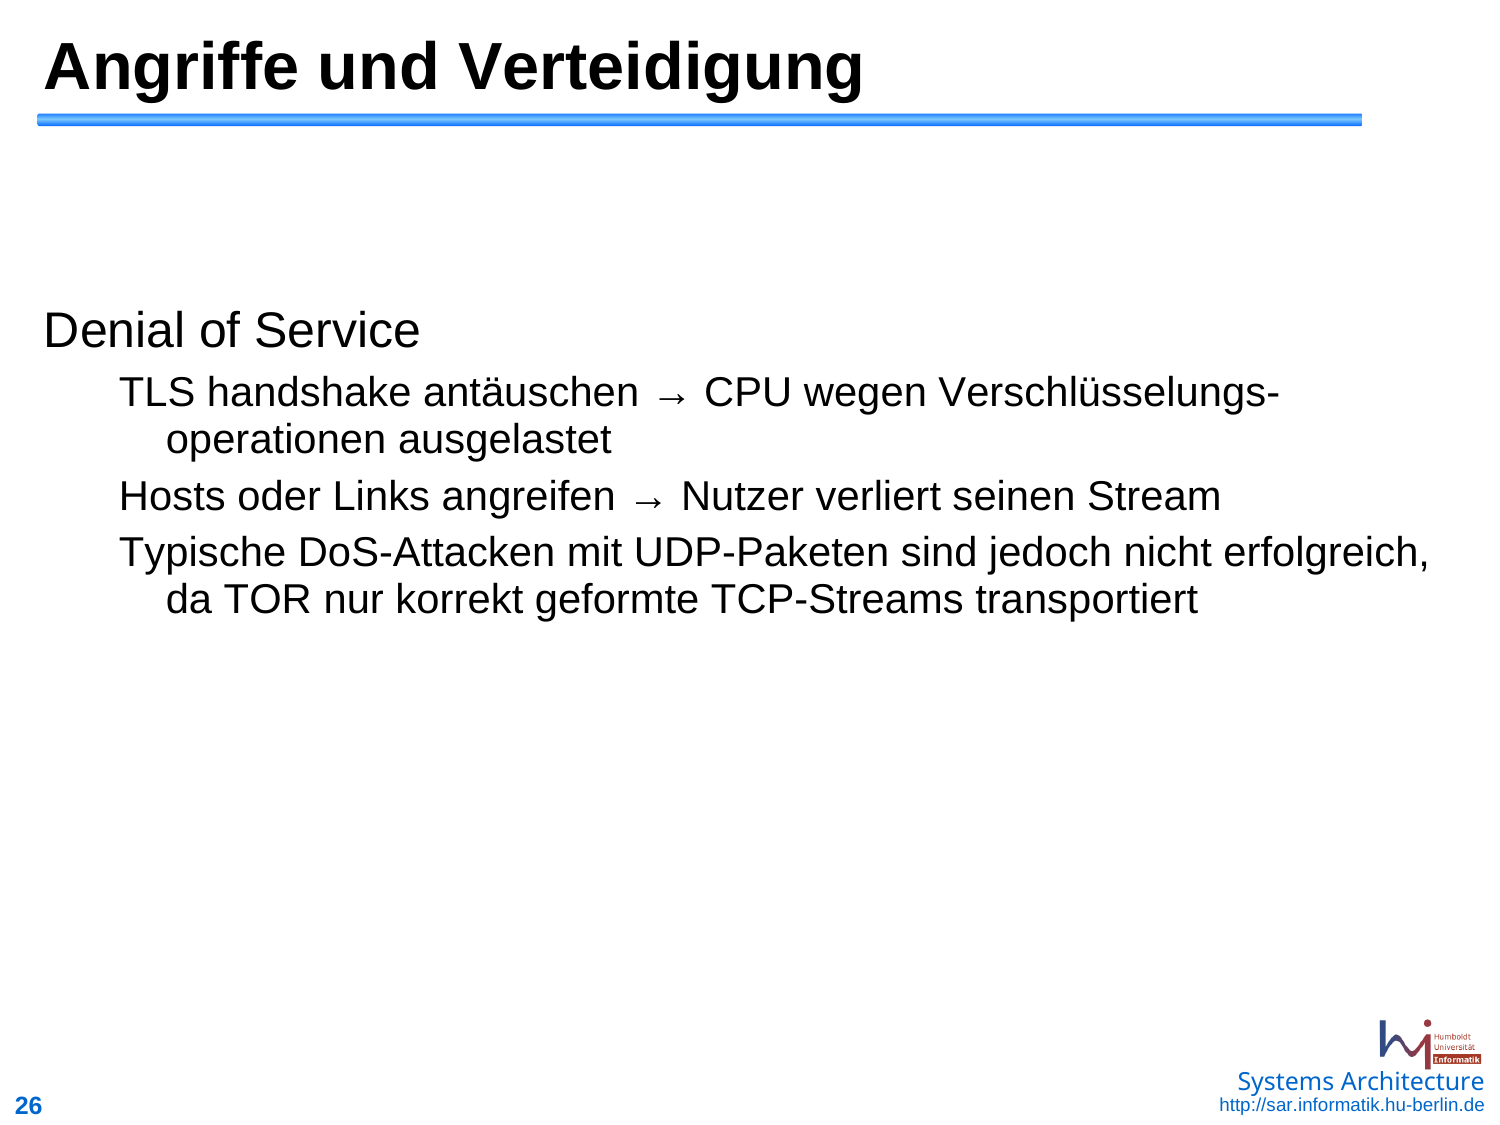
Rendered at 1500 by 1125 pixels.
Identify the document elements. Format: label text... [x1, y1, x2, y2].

list Denial of Service TLS handshake antäuschen → CPU wegen Verschlüsselungs- operationen ausgelastet Hosts oder Links angreifen → Nutzer verliert seinen Stream Typische DoS-Attacken mit UDP-Paketen sind jedoch nicht erfolgreich, da TOR nur korrekt geformte TCP-Streams transportiert [28, 295, 1500, 768]
title Angriffe und Verteidigung [28, 19, 1500, 114]
picture [1376, 1016, 1483, 1071]
